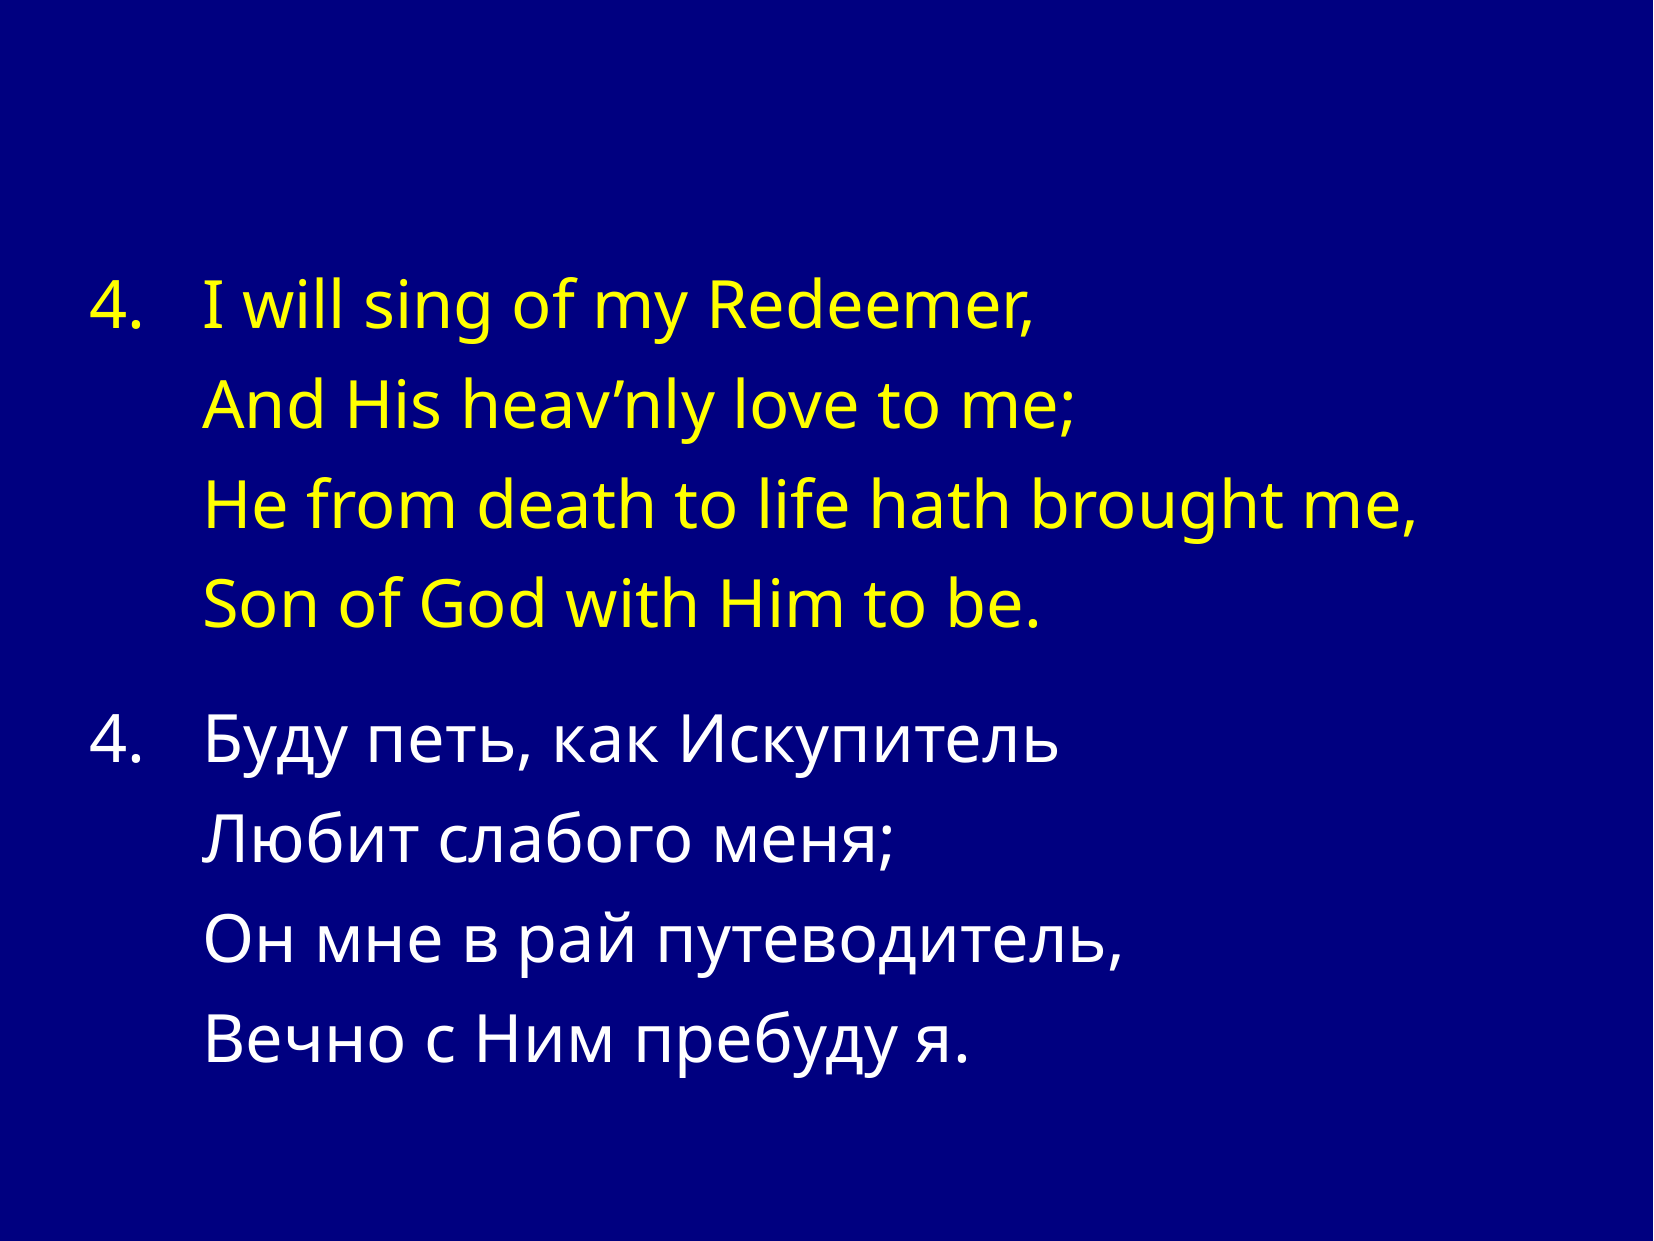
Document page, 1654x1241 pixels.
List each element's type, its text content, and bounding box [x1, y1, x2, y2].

text_box 4. I will sing of my Redeemer, And His heav’nly love to me; He from death to life hath brought me, Son of God with Him to be. [75, 150, 1576, 638]
text_box 4. Буду петь, как Искупитель Любит слабого меня; Он мне в рай путеводитель, Вечно с Ним пребуду я. [75, 675, 1576, 1163]
